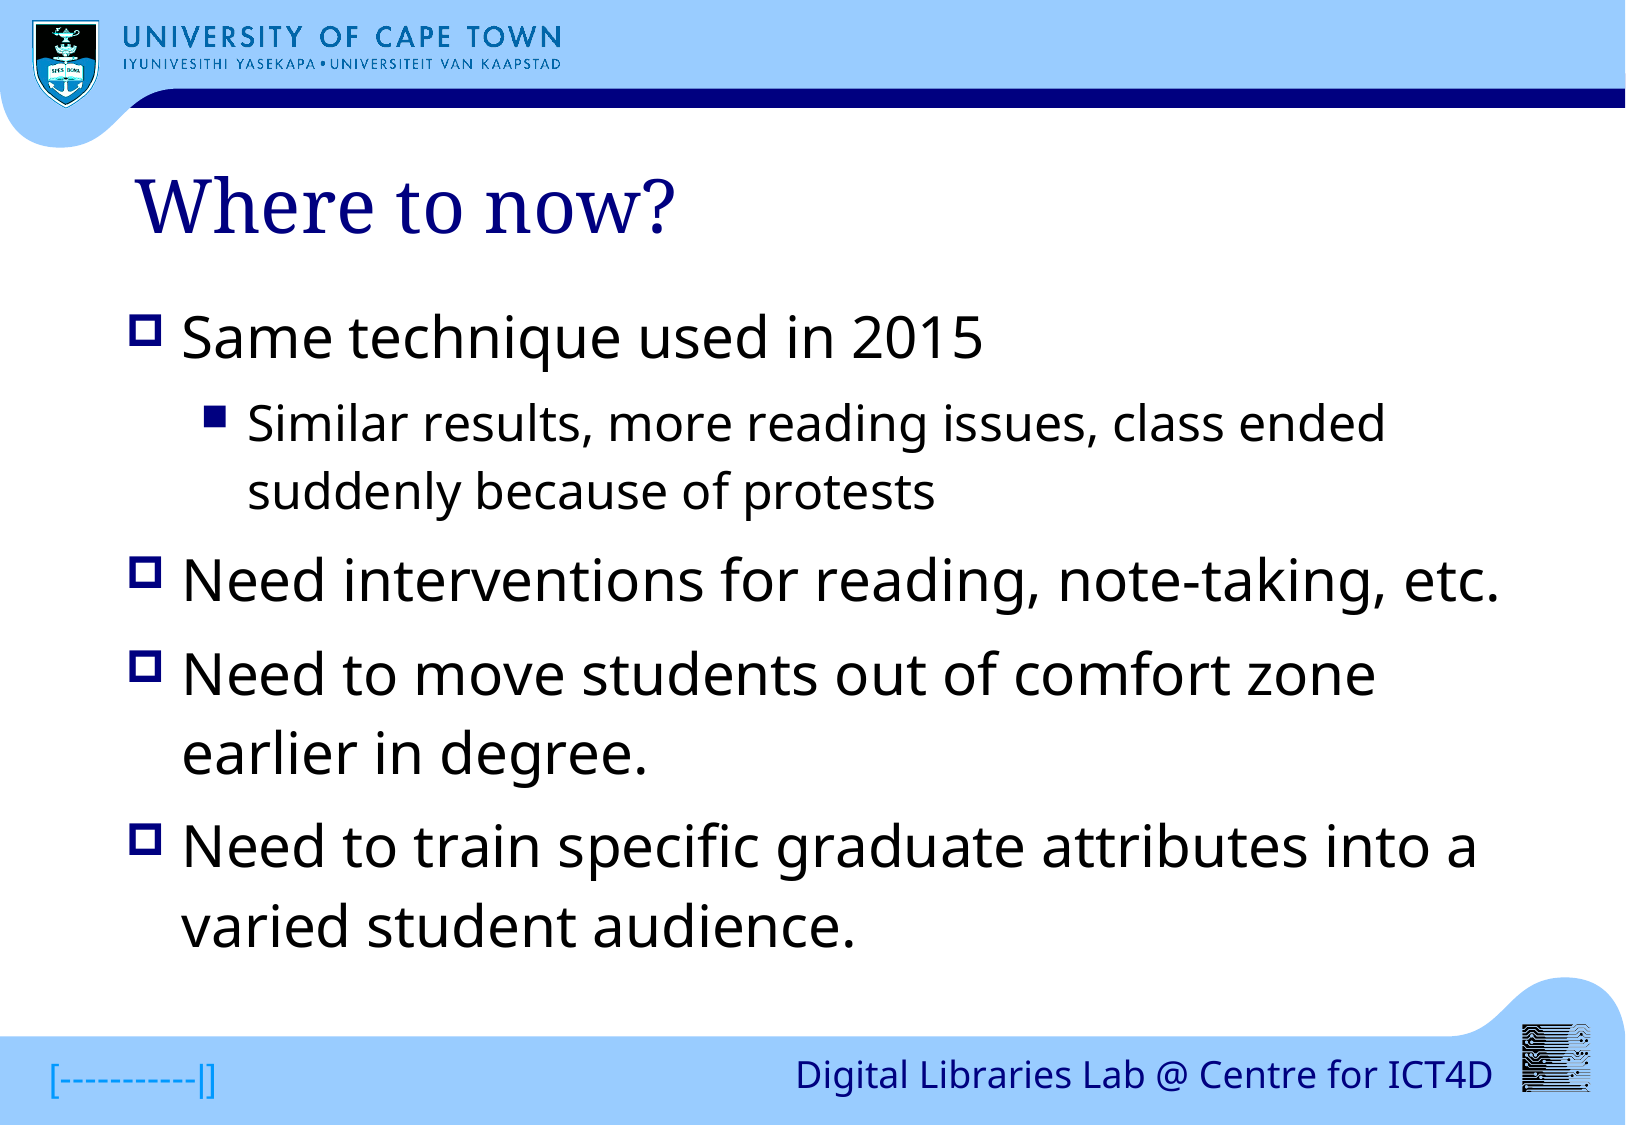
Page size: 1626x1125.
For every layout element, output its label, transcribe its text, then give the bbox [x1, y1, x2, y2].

text_box [-----------|] [34, 1046, 663, 1112]
picture [1522, 1024, 1591, 1092]
title Where to now? [134, 140, 1571, 268]
picture [120, 23, 563, 71]
picture [32, 20, 100, 109]
list Same technique used in 2015 Similar results, more reading issues, class ended suddenly because of protests Need interventions for reading, note-taking, etc. Need to move students out of comfort zone earlier in degree. Need to train specific graduate attributes into a varied student audience. [125, 296, 1570, 971]
